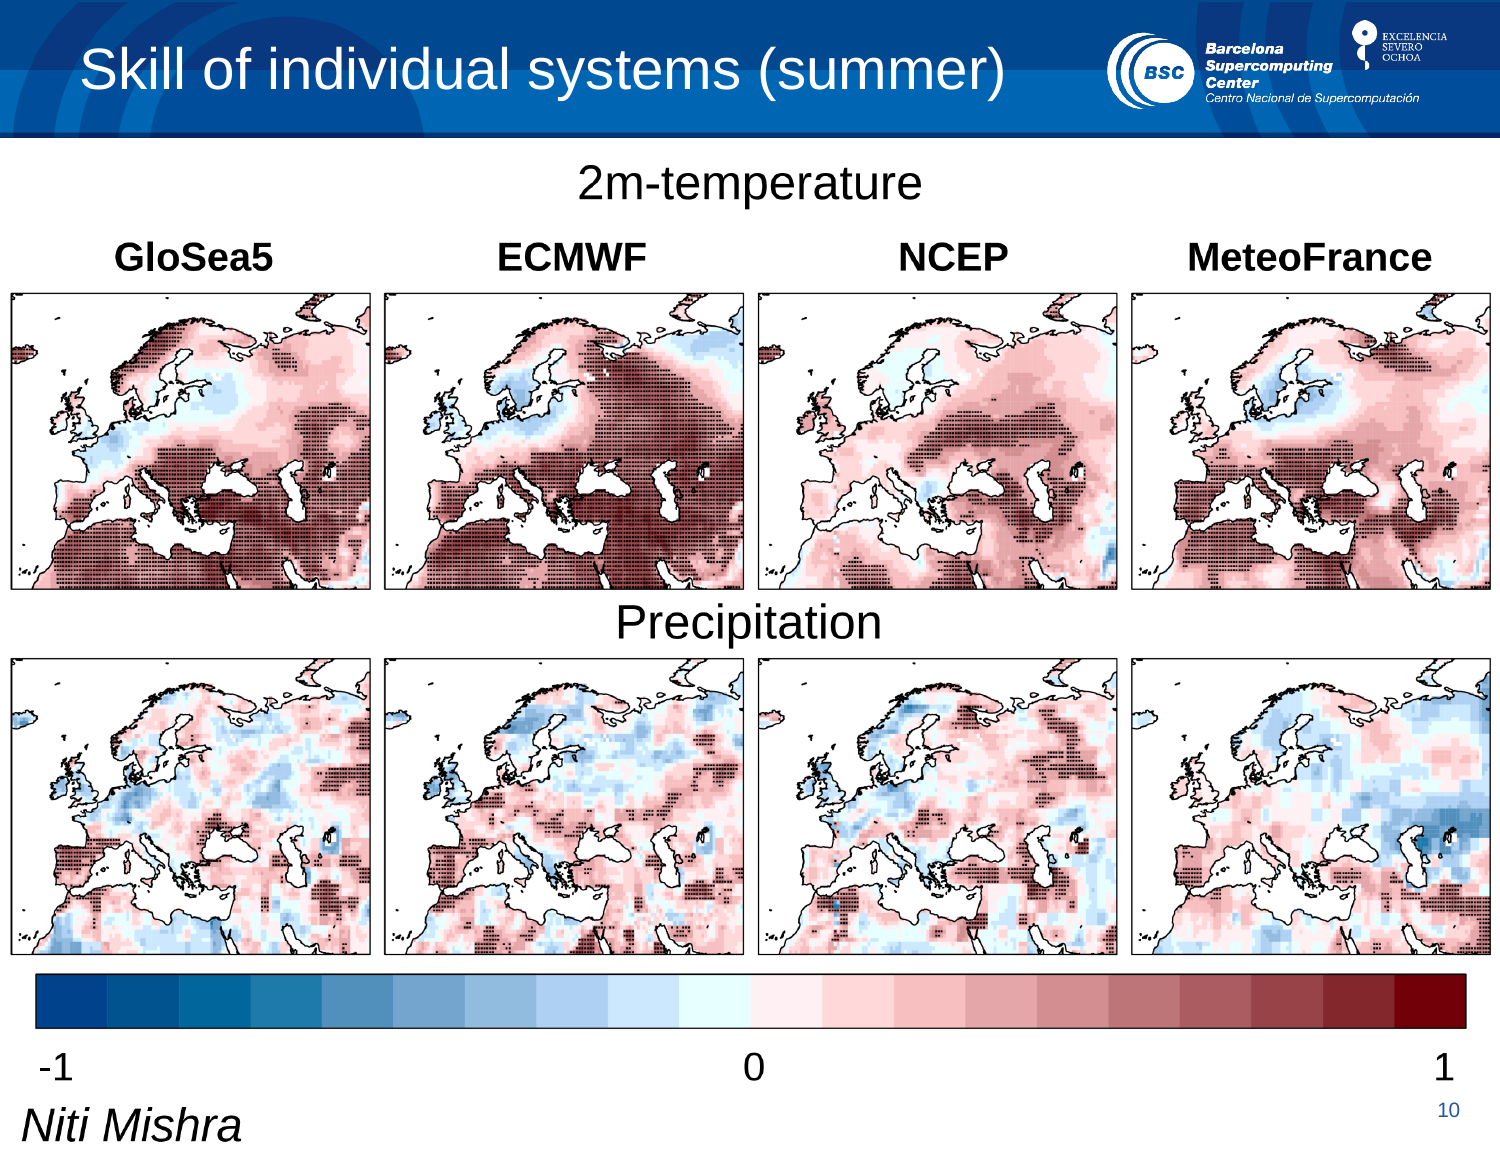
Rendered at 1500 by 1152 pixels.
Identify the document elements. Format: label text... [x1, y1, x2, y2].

title Skill of individual systems (summer) [65, 23, 1081, 139]
picture [0, 0, 1500, 138]
picture [0, 161, 1497, 1148]
